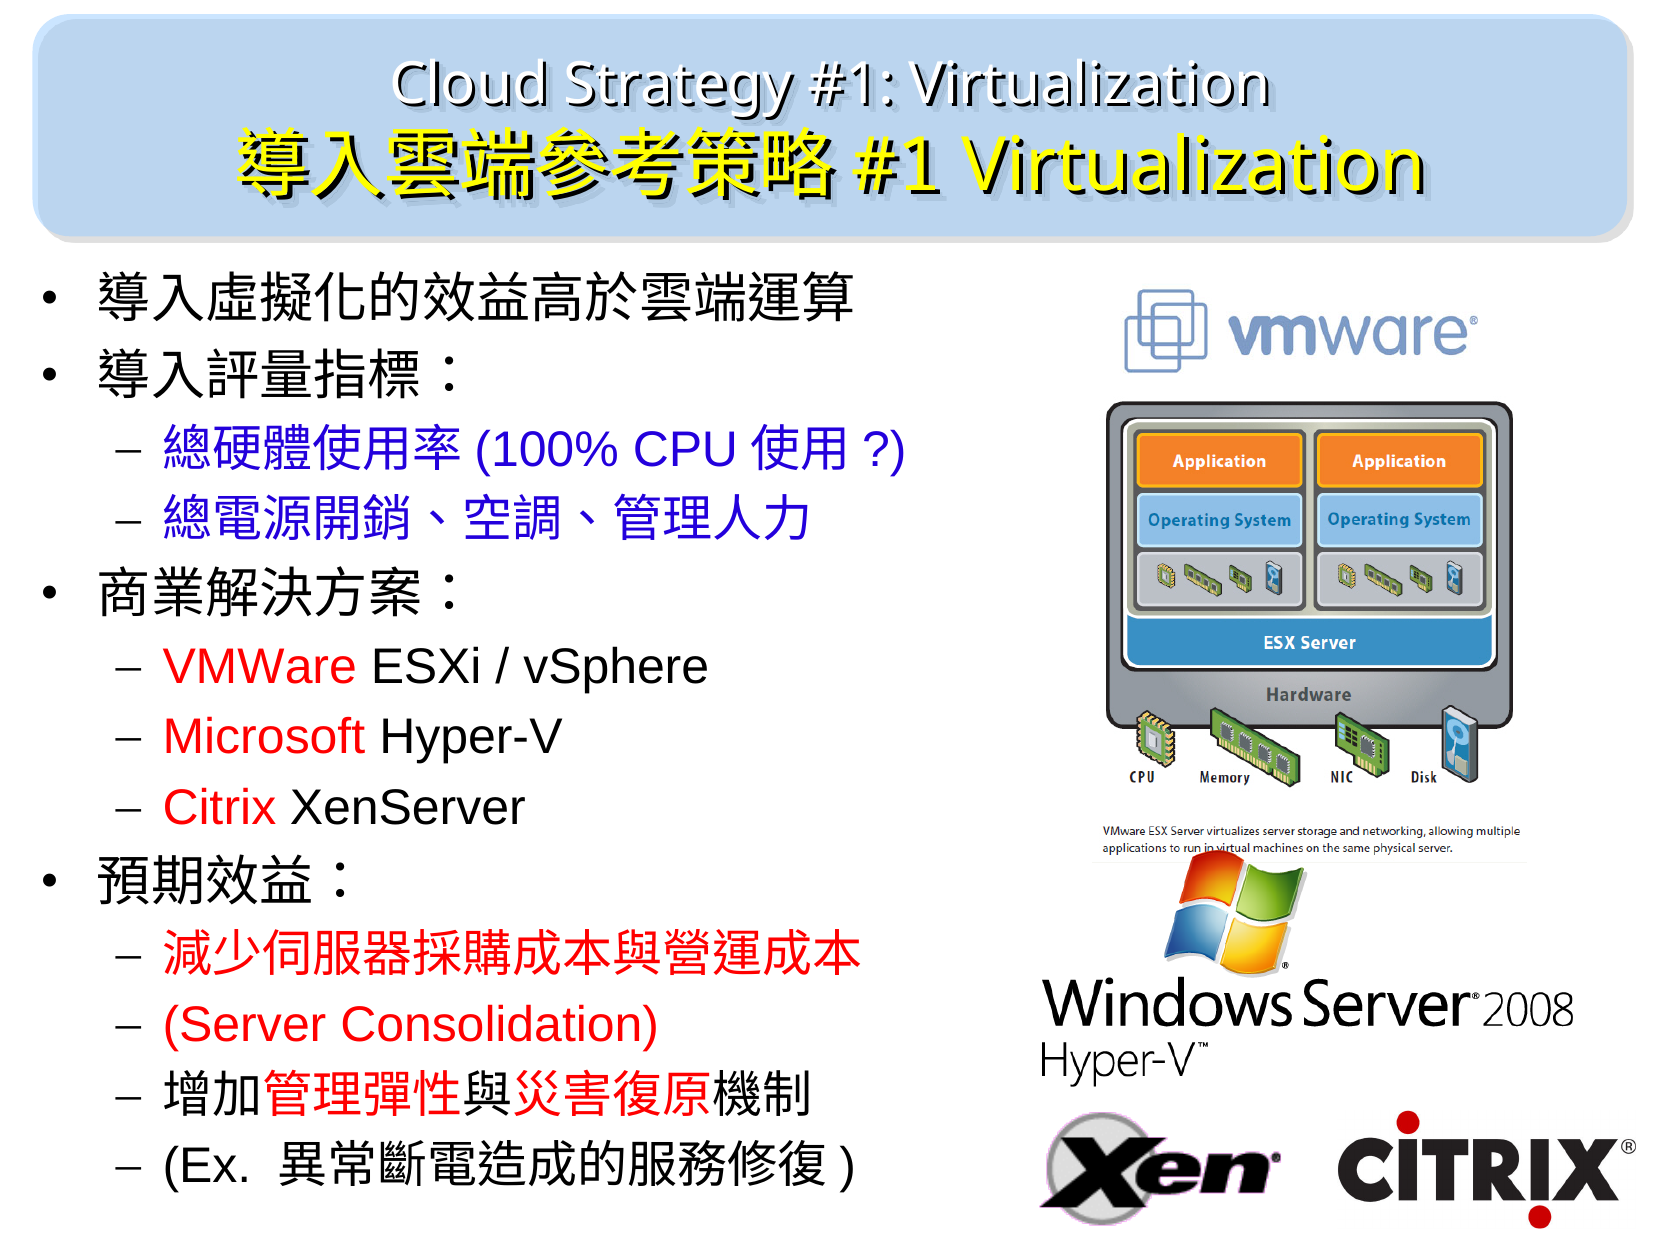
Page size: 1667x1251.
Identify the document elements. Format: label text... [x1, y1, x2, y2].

text_box 導入虛擬化的效益高於雲端運算 導入評量指標： 總硬體使用率(100% CPU使用?) 總電源開銷、空調、管理人力 商業解決方案： VMWare ESXi / vSphere Microsoft Hyper-V Citrix XenServer 預期效益： 減少伺服器採購成本與營運成本 (Server Consolidation) 增加管理彈性與災害復原機制 (Ex. 異常斷電造成的服務修復) [40, 265, 910, 1230]
picture [1042, 237, 1573, 1087]
text_box Cloud Strategy #1: Virtualization 導入雲端參考策略#1 Virtualization [32, 14, 1628, 237]
picture [1033, 1111, 1297, 1231]
picture [1337, 1110, 1636, 1229]
